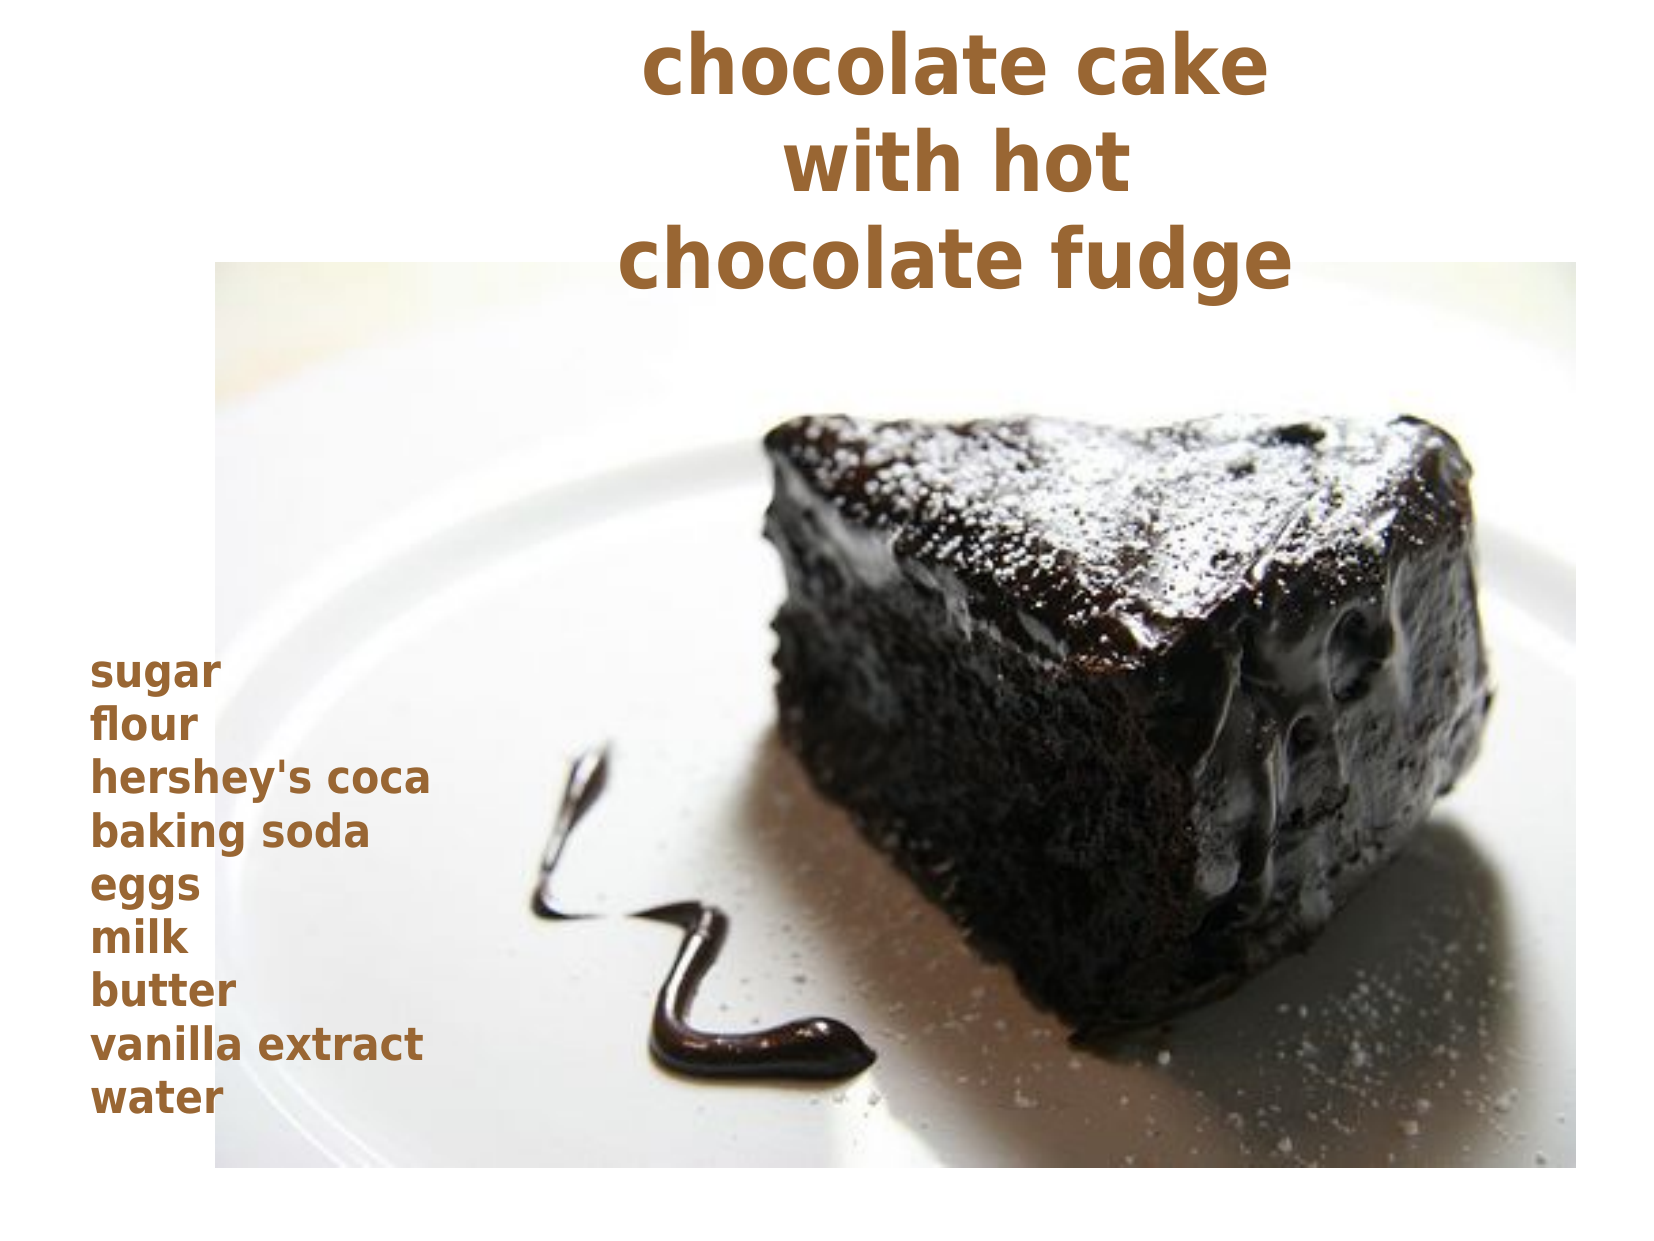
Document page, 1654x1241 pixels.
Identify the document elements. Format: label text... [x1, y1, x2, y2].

text_box chocolate cake with hot chocolate fudge [600, 9, 1313, 413]
text_box sugar flour hershey's coca baking soda eggs milk butter vanilla extract water [75, 637, 526, 1185]
picture [215, 262, 1576, 1168]
